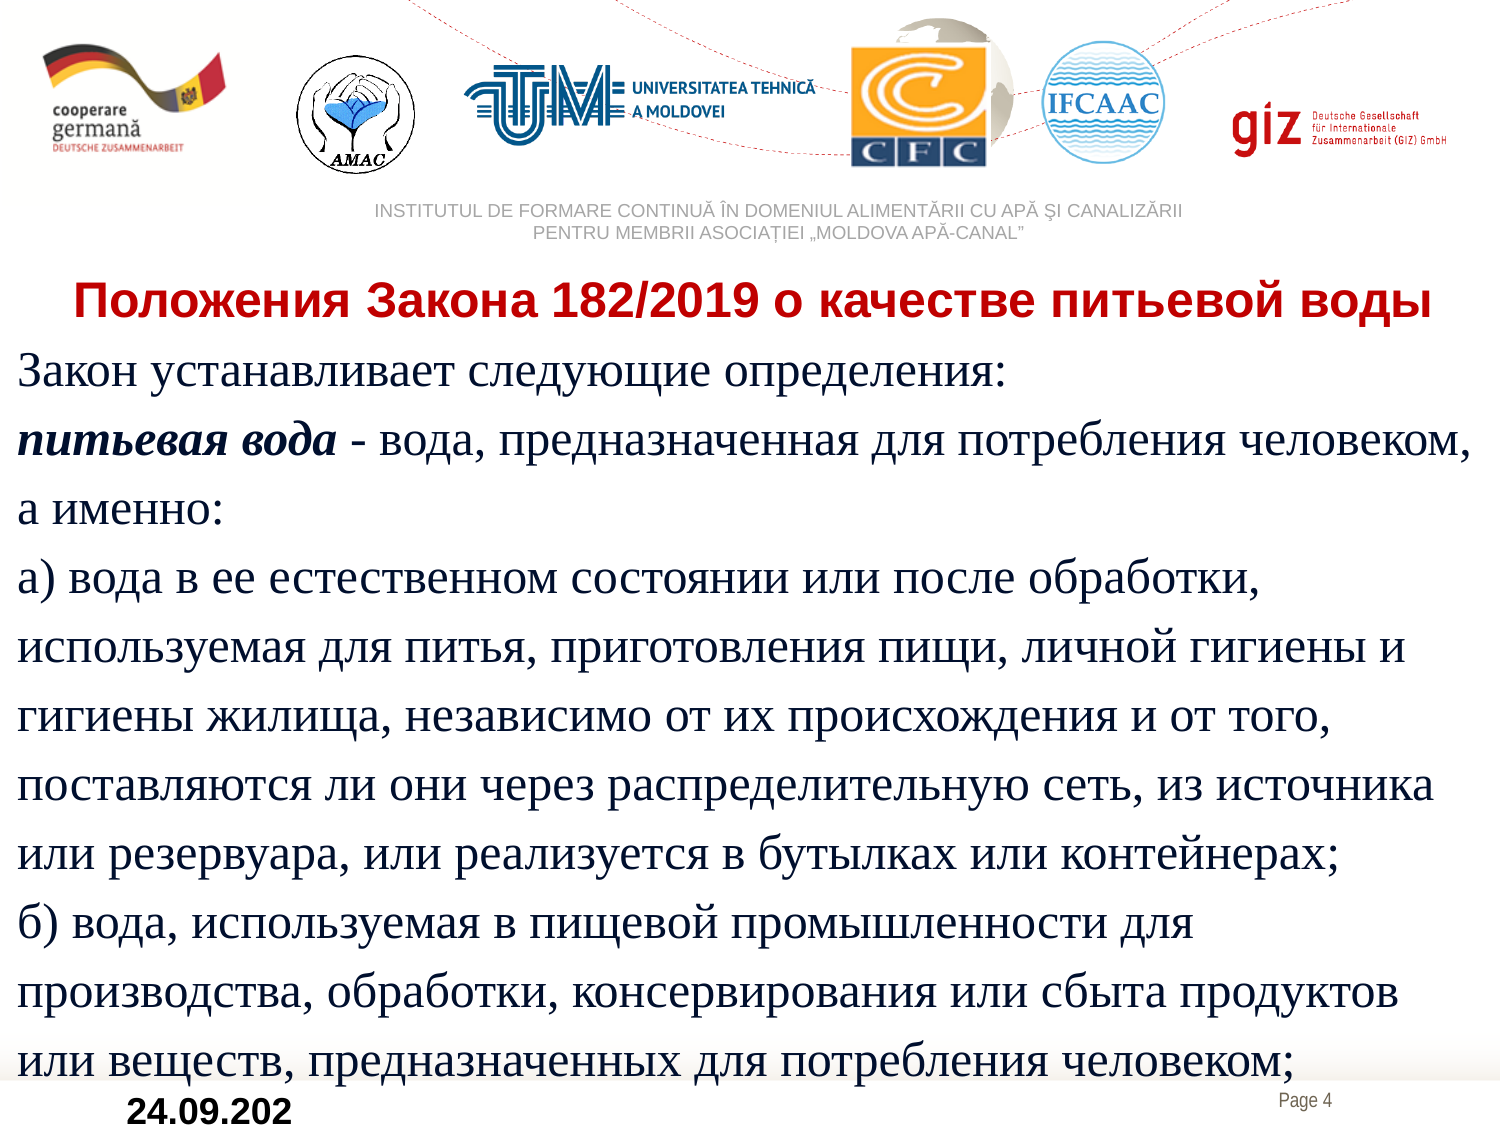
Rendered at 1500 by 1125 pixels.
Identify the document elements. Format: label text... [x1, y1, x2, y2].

title Положения Закона 182/2019 о качестве питьевой воды Закон устанавливает следующие определения: питьевая вода - вода, предназначенная для потребления человеком, а именно: а) вода в ее естественном состоянии или после обработки, используемая для питья, приготовления пищи, личной гигиены и гигиены жилища, независимо от их происхождения и от того, поставляются ли они через распределительную сеть, из источника или резервуара, или реализуется в бутылках или контейнерах; б) вода, используемая в пищевой промышленности для производства, обработки, консервирования или сбыта продуктов или веществ, предназначенных для потребления человеком; [2, 251, 1500, 1082]
slide_number 15.07.2021 [111, 1082, 324, 1120]
picture [0, 0, 1500, 206]
text_box INSTITUTUL DE FORMARE CONTINUĂ ÎN DOMENIUL ALIMENTĂRII CU APĂ ŞI CANALIZĂRII PENTRU MEMBRII ASOCIAȚIEI „MOLDOVA APĂ-CANAL” [190, 170, 1366, 251]
